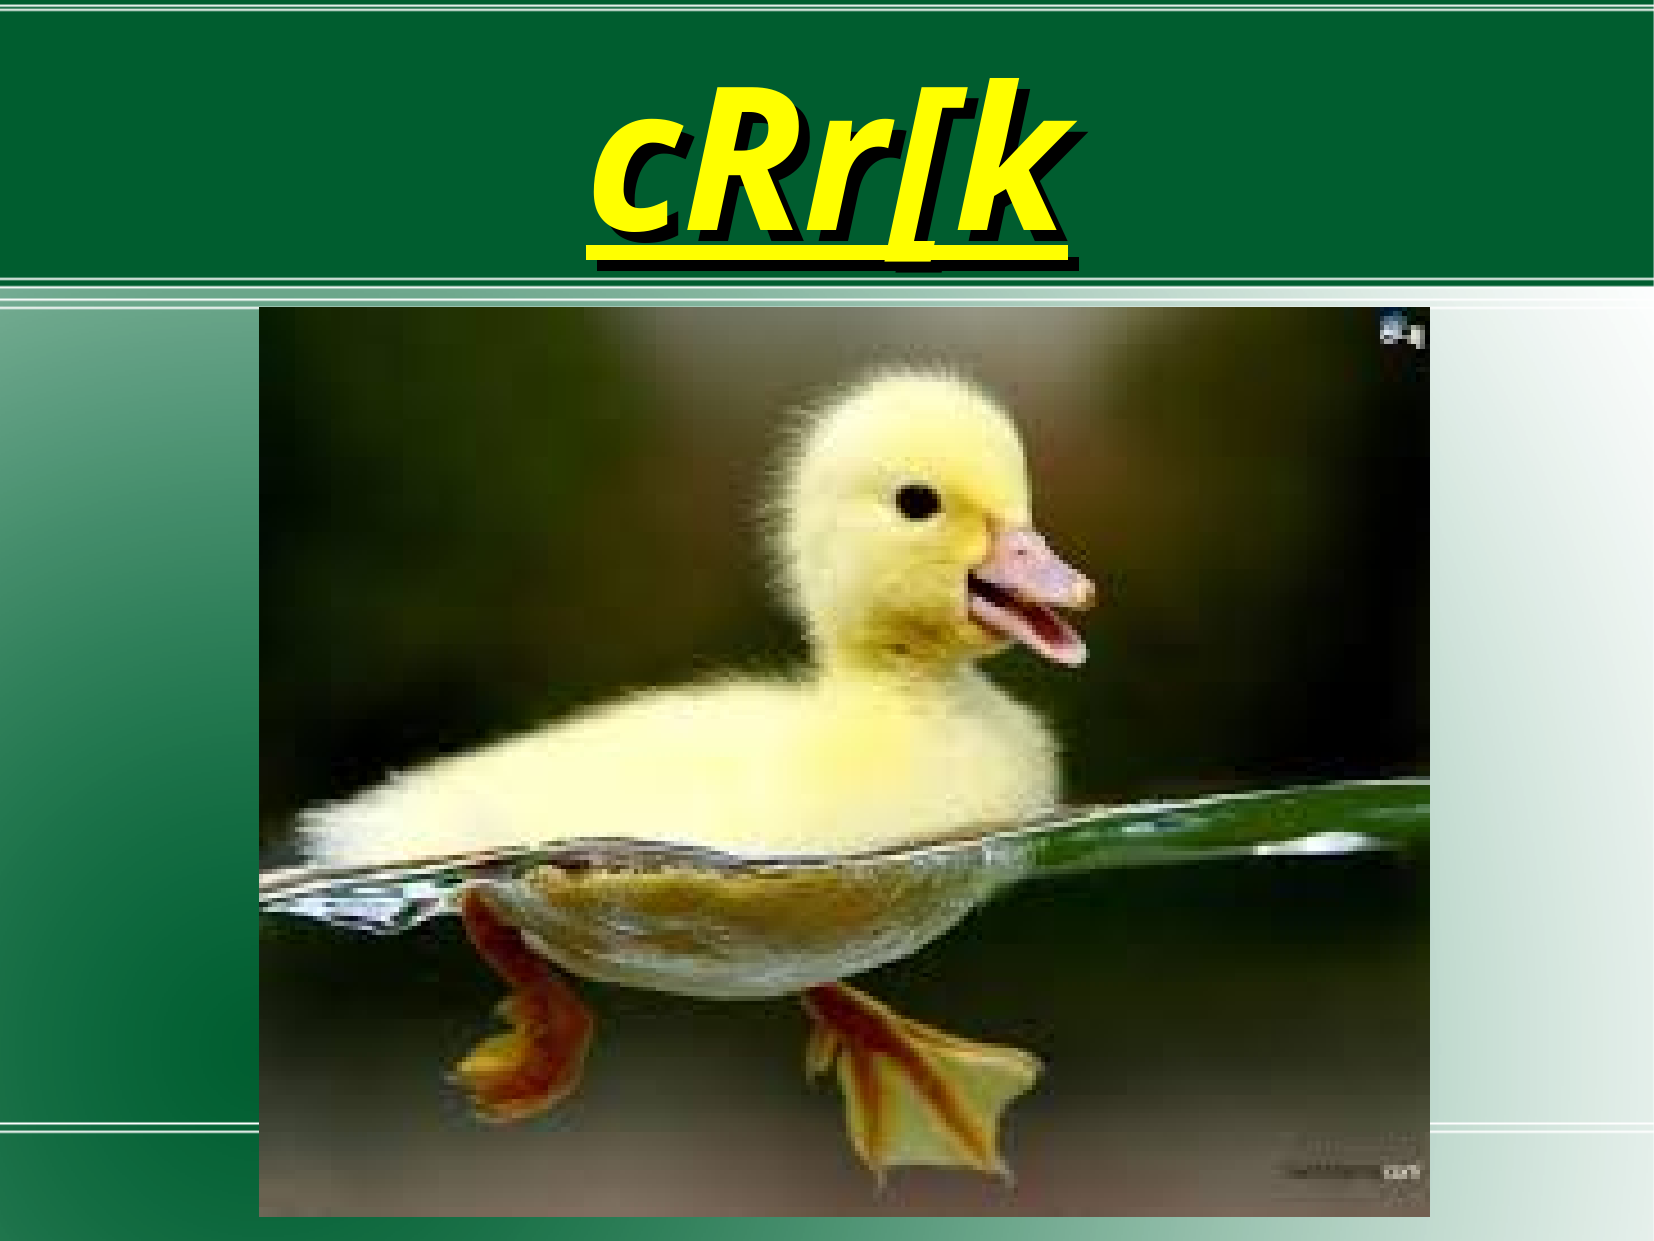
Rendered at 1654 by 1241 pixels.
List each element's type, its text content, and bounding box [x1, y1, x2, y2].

title cRr[k [82, 44, 1571, 262]
picture [0, 0, 1654, 1241]
